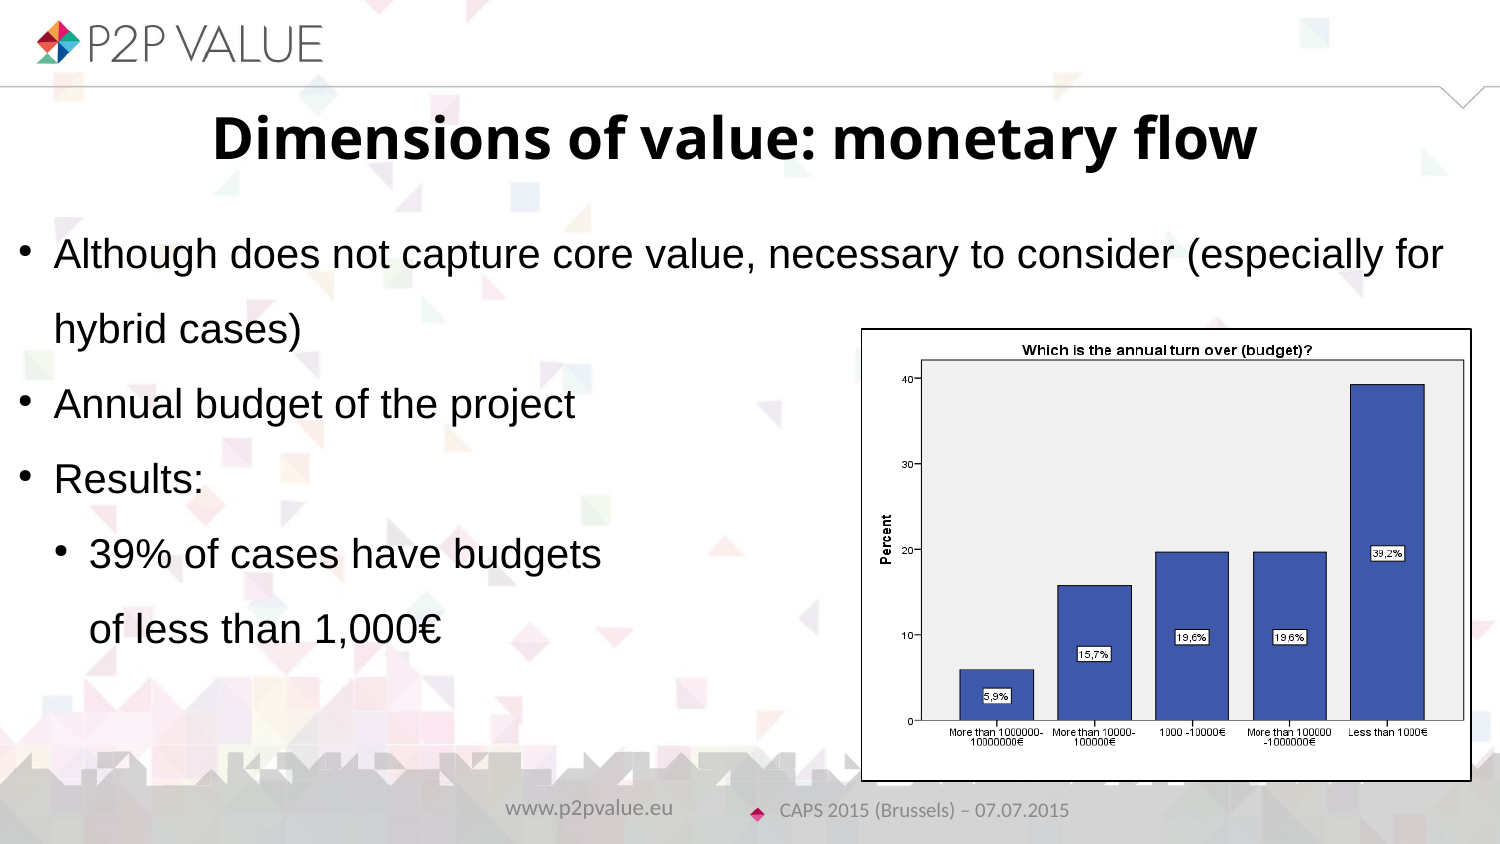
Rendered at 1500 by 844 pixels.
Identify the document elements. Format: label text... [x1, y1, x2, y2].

text_box CAPS 2015 (Brussels) – 07.07.2015 [766, 786, 1459, 832]
text_box www.p2pvalue.eu [499, 786, 718, 826]
text_box Although does not capture core value, necessary to consider (especially for hybrid cases) Annual budget of the project Results: 39% of cases have budgets of less than 1,000€ [4, 195, 1486, 736]
title Dimensions of value: monetary flow [15, 92, 1456, 181]
picture [0, 0, 1500, 844]
